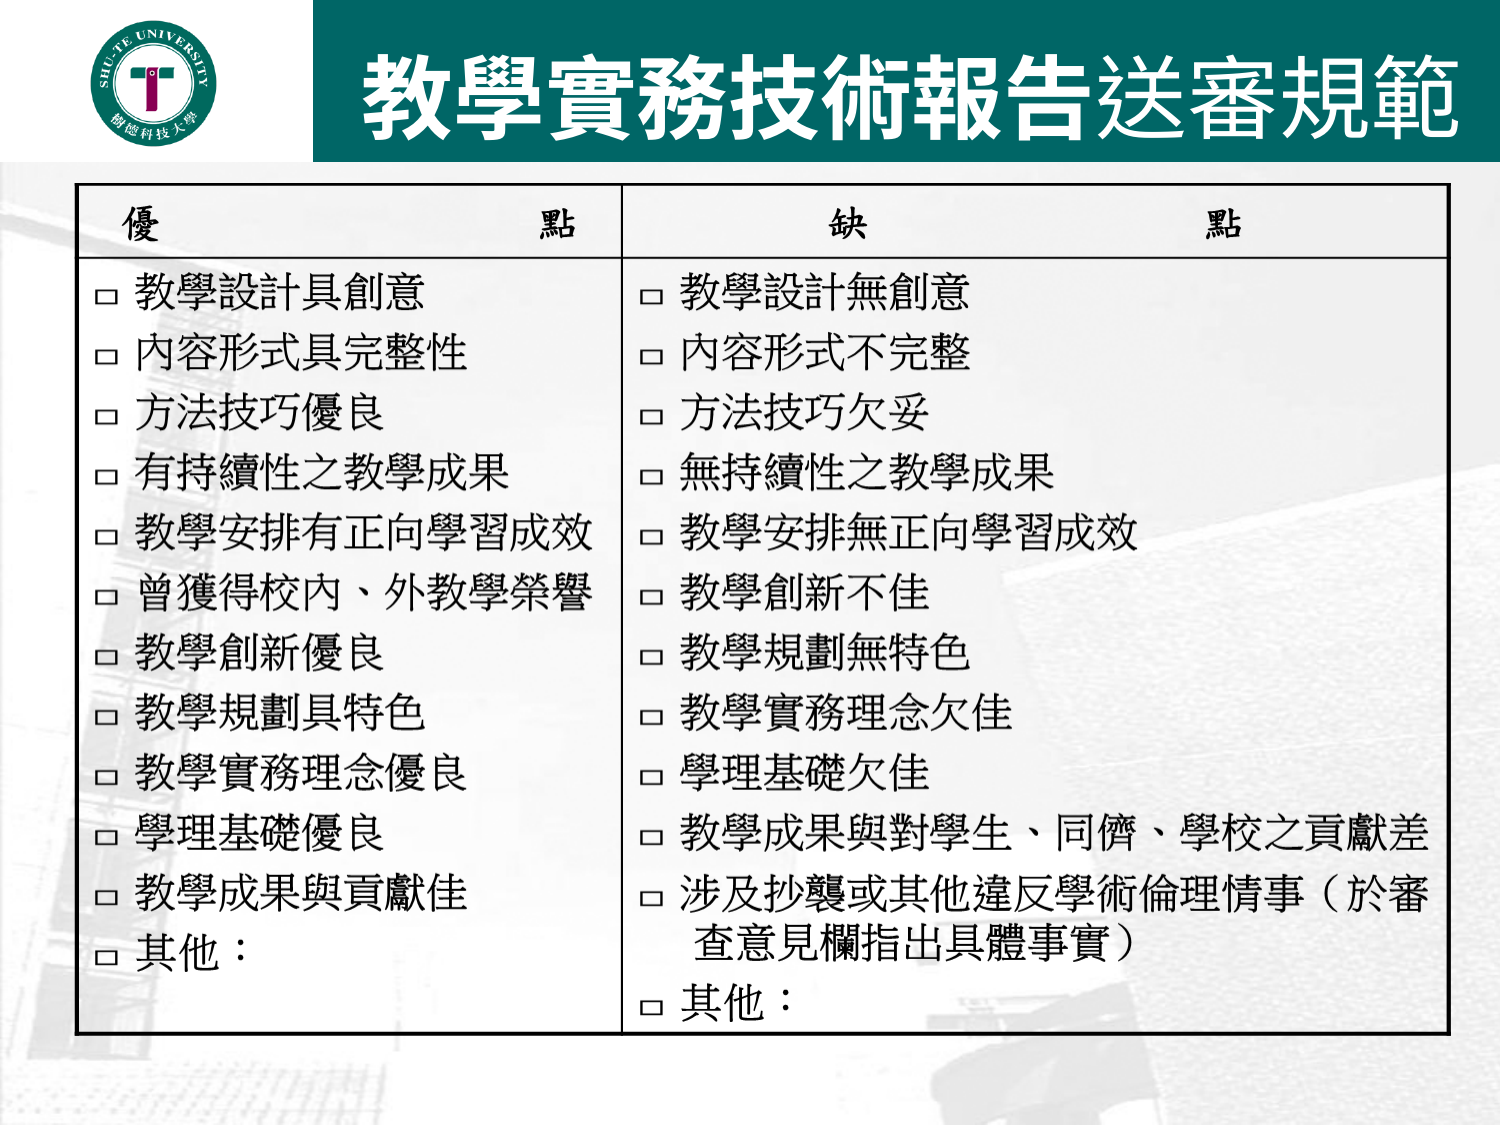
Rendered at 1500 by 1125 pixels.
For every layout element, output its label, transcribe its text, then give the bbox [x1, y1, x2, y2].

title 教學實務技術報告送審規範 [324, 31, 1500, 161]
picture [66, 184, 1454, 1052]
